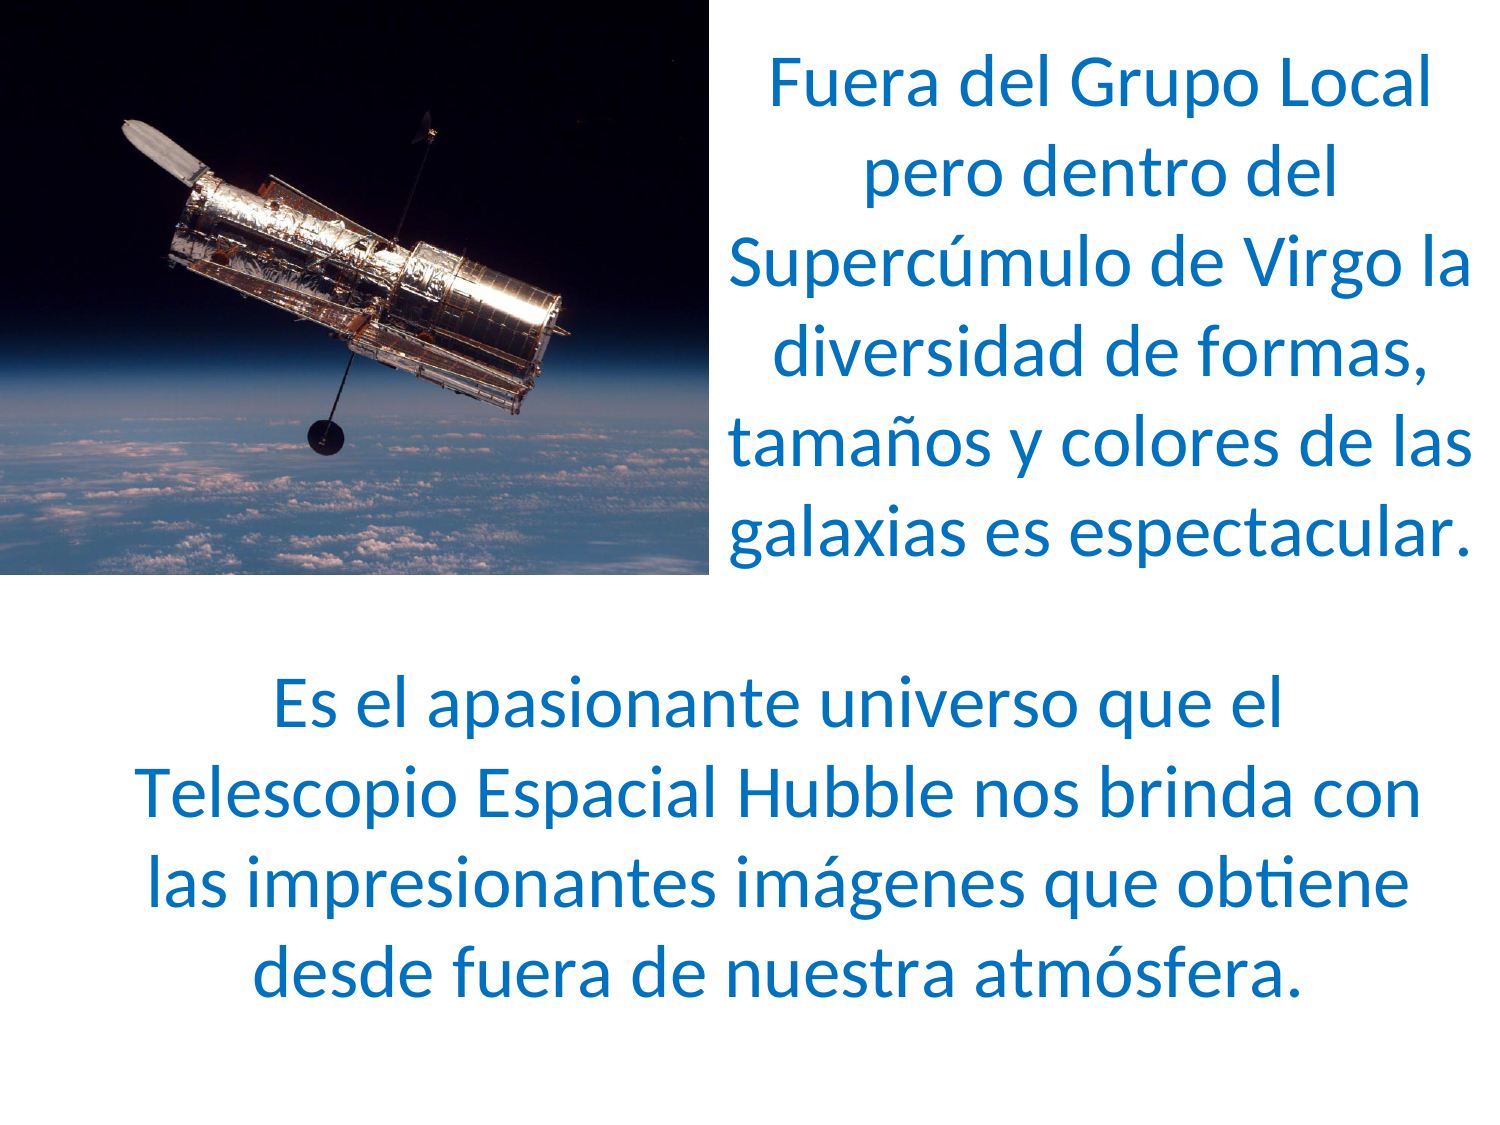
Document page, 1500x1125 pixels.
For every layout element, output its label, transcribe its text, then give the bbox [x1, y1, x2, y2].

title Fuera del Grupo Local pero dentro del Supercúmulo de Virgo la diversidad de formas, tamaños y colores de las galaxias es espectacular. [703, 257, 1500, 446]
text_box Es el apasionante universo que el Telescopio Espacial Hubble nos brinda con las impresionantes imágenes que obtiene desde fuera de nuestra atmósfera. [105, 644, 1454, 1020]
picture [0, 0, 709, 575]
